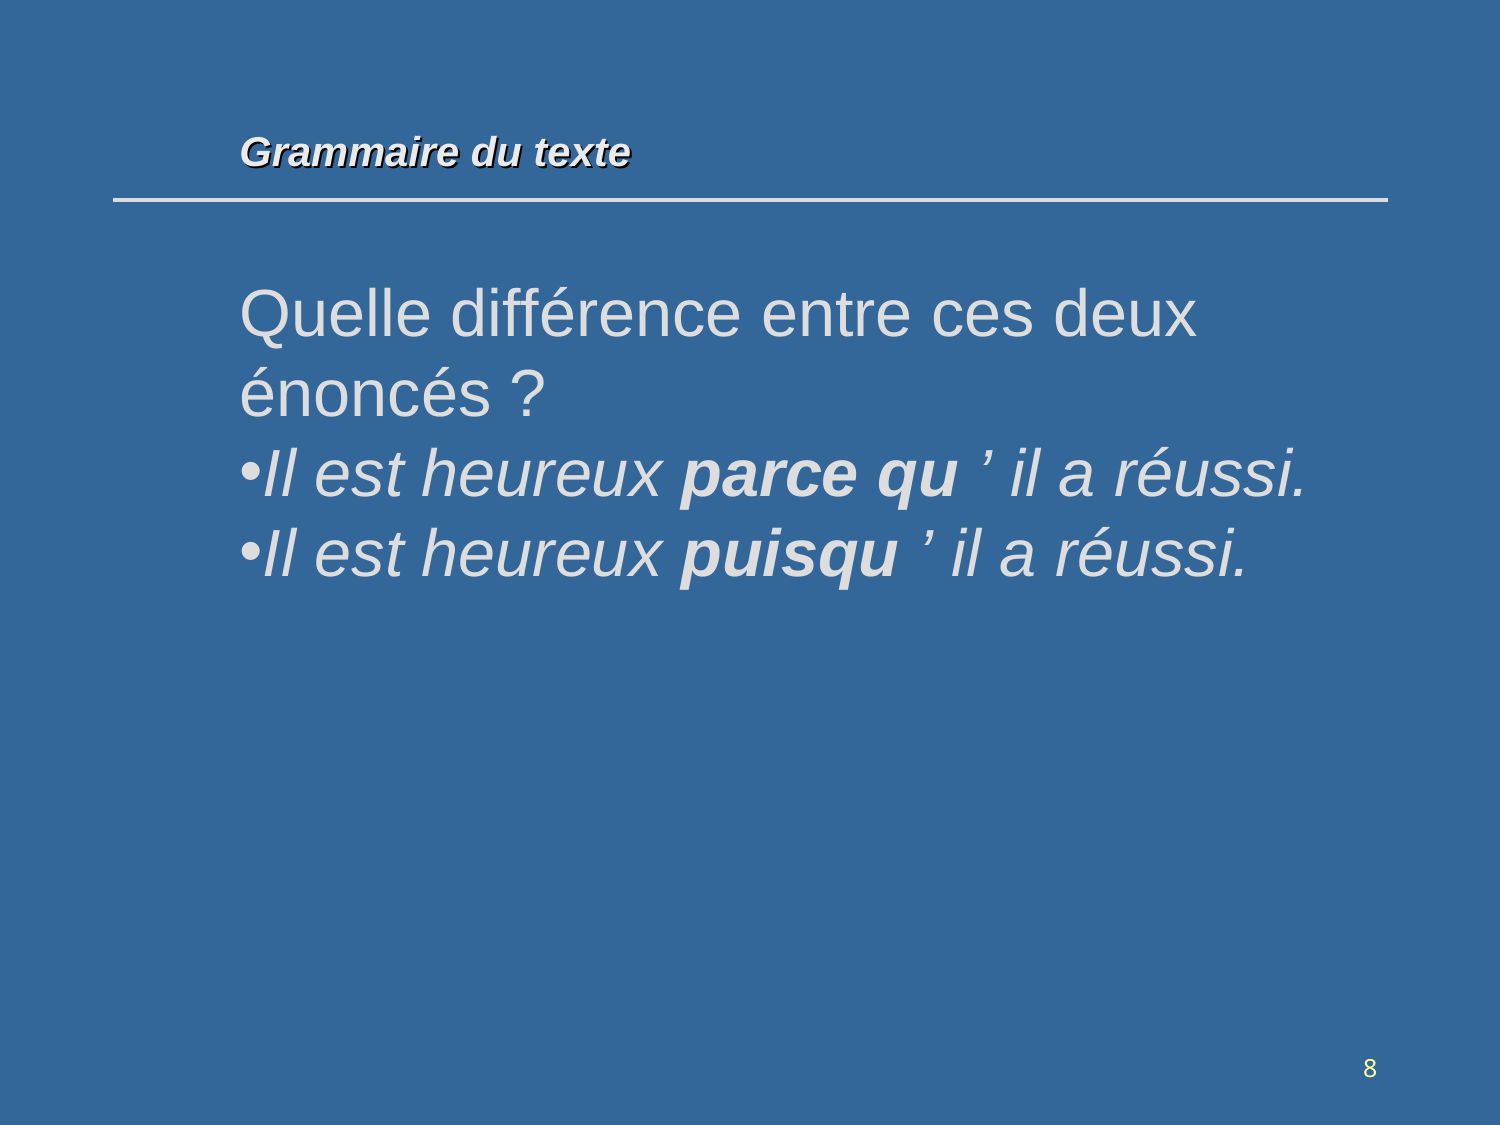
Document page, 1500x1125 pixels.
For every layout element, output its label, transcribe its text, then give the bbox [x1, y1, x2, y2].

text_box Grammaire du texte [224, 116, 647, 183]
text_box Quelle différence entre ces deux énoncés ? Il est heureux parce qu ’ il a réussi. Il est heureux puisqu ’ il a réussi. [224, 262, 1388, 598]
